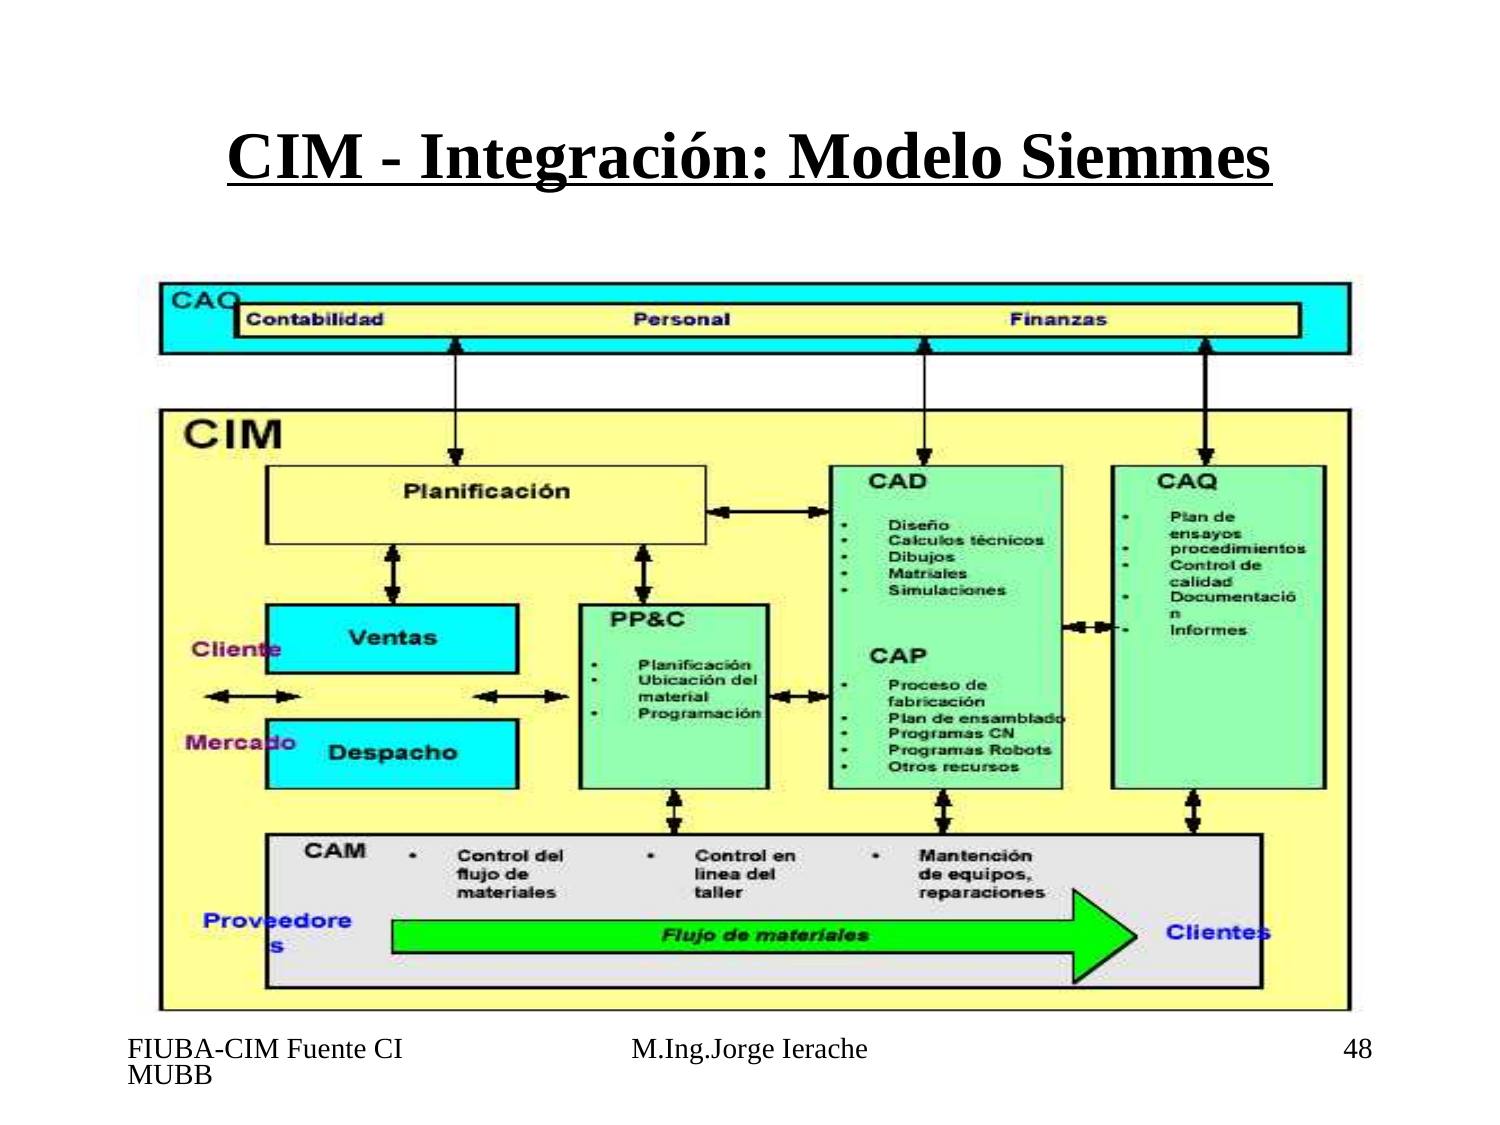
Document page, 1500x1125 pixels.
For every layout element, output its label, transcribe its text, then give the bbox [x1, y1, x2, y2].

picture [137, 274, 1375, 1013]
title CIM - Integración: Modelo Siemmes [112, 99, 1388, 213]
